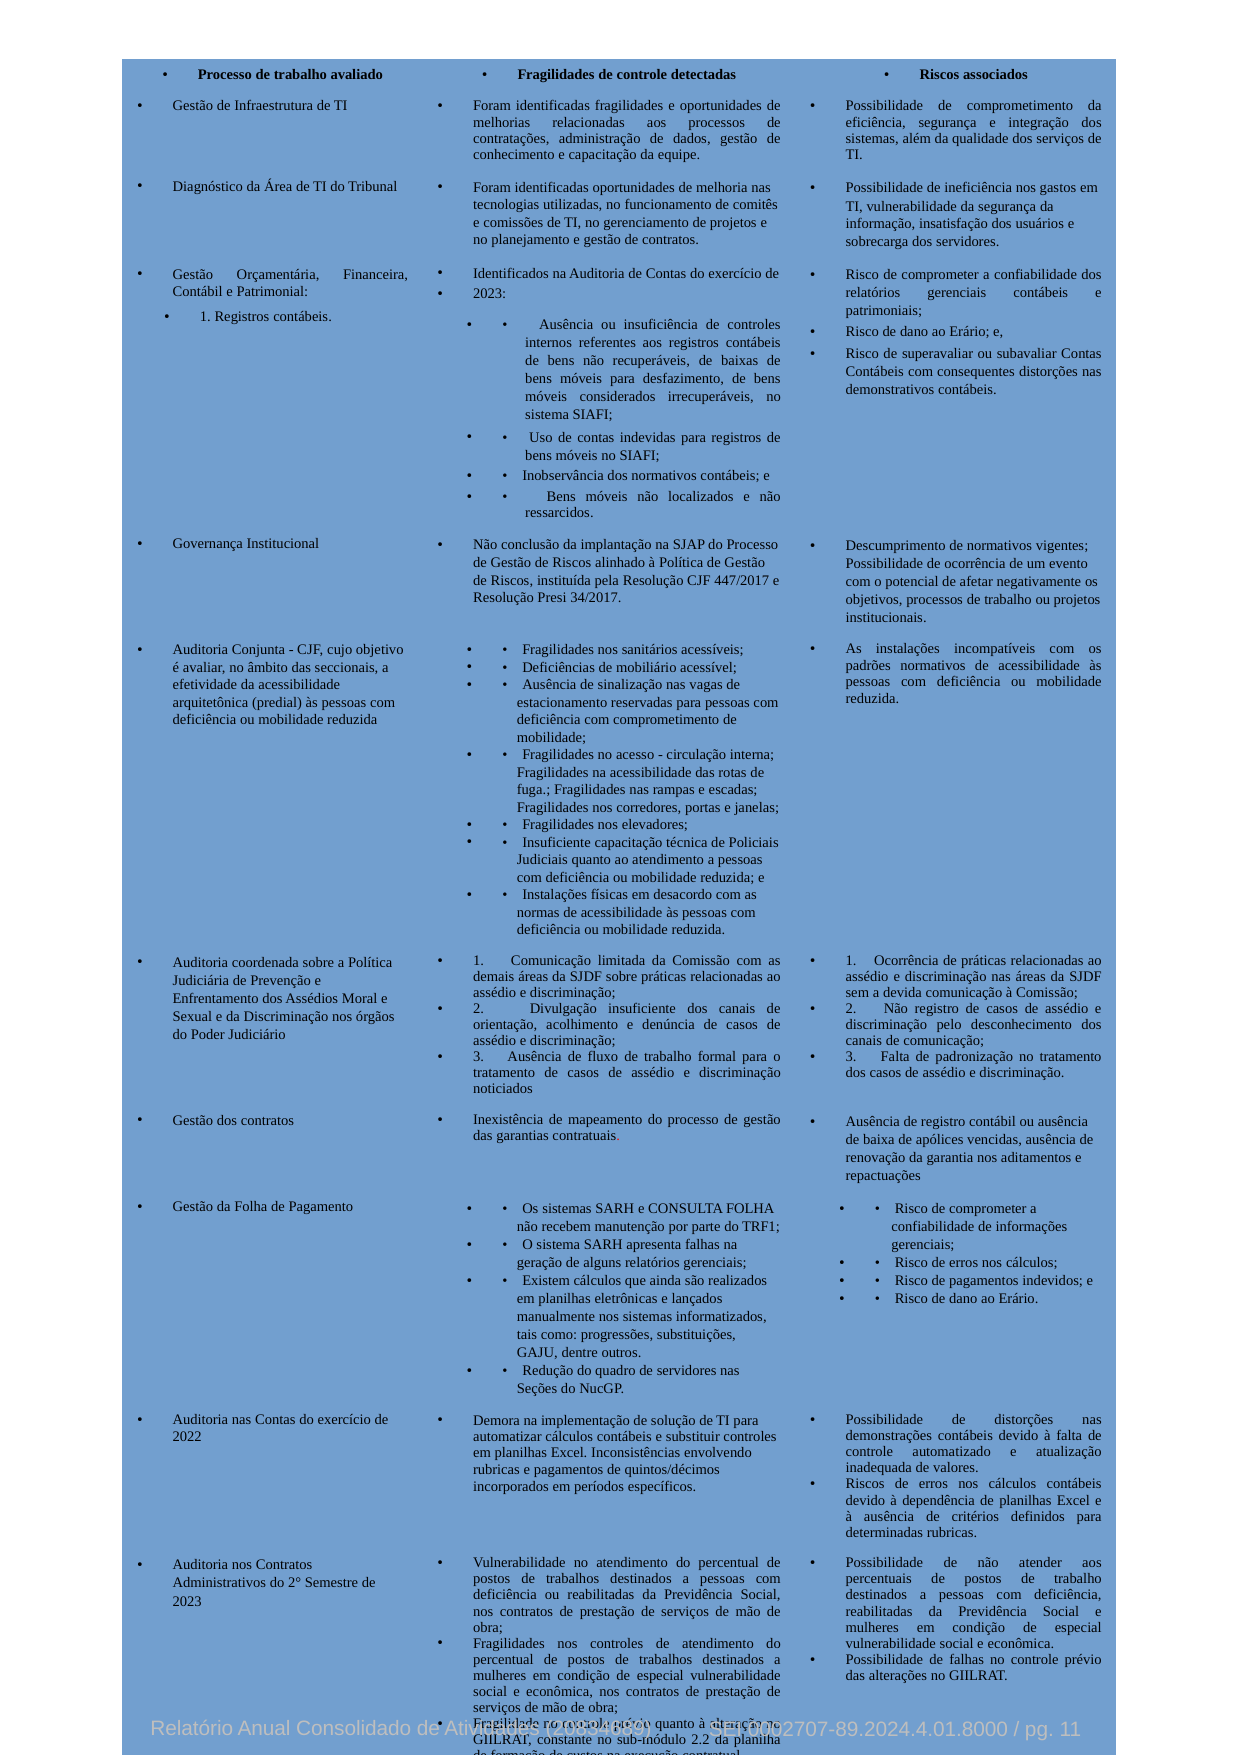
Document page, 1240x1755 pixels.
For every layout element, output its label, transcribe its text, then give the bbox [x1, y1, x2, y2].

table_cell • Risco de comprometer a confiabilidade de informações gerenciais; • Risco de erros nos cálculos; • Risco de pagamentos indevidos; e • Risco de dano ao Erário. [795, 1191, 1116, 1404]
table_cell Auditoria nas Contas do exercício de 2022 [122, 1404, 423, 1548]
table_cell Inexistência de mapeamento do processo de gestão das garantias contratuais. [423, 1105, 795, 1191]
table_cell 1. Ocorrência de práticas relacionadas ao assédio e discriminação nas áreas da SJDF sem a devida comunicação à Comissão; 2. Não registro de casos de assédio e discriminação pelo desconhecimento dos canais de comunicação; 3. Falta de padronização no tratamento dos casos de assédio e discriminação. [795, 945, 1116, 1105]
table_header Fragilidades de controle detectadas [423, 59, 795, 90]
table_cell Não conclusão da implantação na SJAP do Processo de Gestão de Riscos alinhado à Política de Gestão de Riscos, instituída pela Resolução CJF 447/2017 e Resolução Presi 34/2017. [423, 528, 795, 633]
table_cell Descumprimento de normativos vigentes; Possibilidade de ocorrência de um evento com o potencial de afetar negativamente os objetivos, processos de trabalho ou projetos institucionais. [795, 528, 1116, 633]
table_cell Auditoria coordenada sobre a Política Judiciária de Prevenção e Enfrentamento dos Assédios Moral e Sexual e da Discriminação nos órgãos do Poder Judiciário [122, 945, 423, 1105]
table_cell Vulnerabilidade no atendimento do percentual de postos de trabalhos destinados a pessoas com deficiência ou reabilitadas da Previdência Social, nos contratos de prestação de serviços de mão de obra; Fragilidades nos controles de atendimento do percentual de postos de trabalhos destinados a mulheres em condição de especial vulnerabilidade social e econômica, nos contratos de prestação de serviços de mão de obra; Fragilidade no controle prévio quanto à alteração no GIILRAT, constante no sub-módulo 2.2 da planilha de formação de custos na execução contratual. [423, 1548, 795, 1755]
table_cell Diagnóstico da Área de TI do Tribunal [122, 171, 423, 258]
table_cell Gestão Orçamentária, Financeira, Contábil e Patrimonial: 1. Registros contábeis. [122, 258, 423, 528]
table_cell Possibilidade de distorções nas demonstrações contábeis devido à falta de controle automatizado e atualização inadequada de valores. Riscos de erros nos cálculos contábeis devido à dependência de planilhas Excel e à ausência de critérios definidos para determinadas rubricas. [795, 1404, 1116, 1548]
table_cell Foram identificadas fragilidades e oportunidades de melhorias relacionadas aos processos de contratações, administração de dados, gestão de conhecimento e capacitação da equipe. [423, 90, 795, 171]
table_cell Demora na implementação de solução de TI para automatizar cálculos contábeis e substituir controles em planilhas Excel. Inconsistências envolvendo rubricas e pagamentos de quintos/décimos incorporados em períodos específicos. [423, 1404, 795, 1548]
table_cell Governança Institucional [122, 528, 423, 633]
text_box SEI 0002707-89.2024.4.01.8000 / pg. 11 [709, 1715, 1087, 1740]
table_cell • Fragilidades nos sanitários acessíveis; • Deficiências de mobiliário acessível; • Ausência de sinalização nas vagas de estacionamento reservadas para pessoas com deficiência com comprometimento de mobilidade; • Fragilidades no acesso - circulação interna; Fragilidades na acessibilidade das rotas de fuga.; Fragilidades nas rampas e escadas; Fragilidades nos corredores, portas e janelas; • Fragilidades nos elevadores; • Insuficiente capacitação técnica de Policiais Judiciais quanto ao atendimento a pessoas com deficiência ou mobilidade reduzida; e • Instalações físicas em desacordo com as normas de acessibilidade às pessoas com deficiência ou mobilidade reduzida. [423, 633, 795, 945]
table_header Riscos associados [795, 59, 1116, 90]
text_box Relatório Anual Consolidado de Atividades (20834689) [150, 1715, 661, 1741]
table_cell Auditoria Conjunta - CJF, cujo objetivo é avaliar, no âmbito das seccionais, a efetividade da acessibilidade arquitetônica (predial) às pessoas com deficiência ou mobilidade reduzida [122, 633, 423, 945]
table_cell Gestão de Infraestrutura de TI [122, 90, 423, 171]
table_cell • Os sistemas SARH e CONSULTA FOLHA não recebem manutenção por parte do TRF1; • O sistema SARH apresenta falhas na geração de alguns relatórios gerenciais; • Existem cálculos que ainda são realizados em planilhas eletrônicas e lançados manualmente nos sistemas informatizados, tais como: progressões, substituições, GAJU, dentre outros. • Redução do quadro de servidores nas Seções do NucGP. [423, 1191, 795, 1404]
table_cell Identificados na Auditoria de Contas do exercício de 2023: • Ausência ou insuficiência de controles internos referentes aos registros contábeis de bens não recuperáveis, de baixas de bens móveis para desfazimento, de bens móveis considerados irrecuperáveis, no sistema SIAFI; • Uso de contas indevidas para registros de bens móveis no SIAFI; • Inobservância dos normativos contábeis; e • Bens móveis não localizados e não ressarcidos. [423, 258, 795, 528]
table_cell As instalações incompatíveis com os padrões normativos de acessibilidade às pessoas com deficiência ou mobilidade reduzida. [795, 633, 1116, 945]
table_cell Ausência de registro contábil ou ausência de baixa de apólices vencidas, ausência de renovação da garantia nos aditamentos e repactuações [795, 1105, 1116, 1191]
table_header Processo de trabalho avaliado [122, 59, 423, 90]
table_cell Gestão da Folha de Pagamento [122, 1191, 423, 1404]
table_cell Possibilidade de comprometimento da eficiência, segurança e integração dos sistemas, além da qualidade dos serviços de TI. [795, 90, 1116, 171]
table_cell Gestão dos contratos [122, 1105, 423, 1191]
table_cell 1. Comunicação limitada da Comissão com as demais áreas da SJDF sobre práticas relacionadas ao assédio e discriminação; 2. Divulgação insuficiente dos canais de orientação, acolhimento e denúncia de casos de assédio e discriminação; 3. Ausência de fluxo de trabalho formal para o tratamento de casos de assédio e discriminação noticiados [423, 945, 795, 1105]
table_cell Foram identificadas oportunidades de melhoria nas tecnologias utilizadas, no funcionamento de comitês e comissões de TI, no gerenciamento de projetos e no planejamento e gestão de contratos. [423, 171, 795, 258]
table_cell Risco de comprometer a confiabilidade dos relatórios gerenciais contábeis e patrimoniais; Risco de dano ao Erário; e, Risco de superavaliar ou subavaliar Contas Contábeis com consequentes distorções nas demonstrativos contábeis. [795, 258, 1116, 528]
table_cell Auditoria nos Contratos Administrativos do 2° Semestre de 2023 [122, 1548, 423, 1755]
table_cell Possibilidade de ineficiência nos gastos em TI, vulnerabilidade da segurança da informação, insatisfação dos usuários e sobrecarga dos servidores. [795, 171, 1116, 258]
table_cell Possibilidade de não atender aos percentuais de postos de trabalho destinados a pessoas com deficiência, reabilitadas da Previdência Social e mulheres em condição de especial vulnerabilidade social e econômica. Possibilidade de falhas no controle prévio das alterações no GIILRAT. [795, 1548, 1116, 1755]
